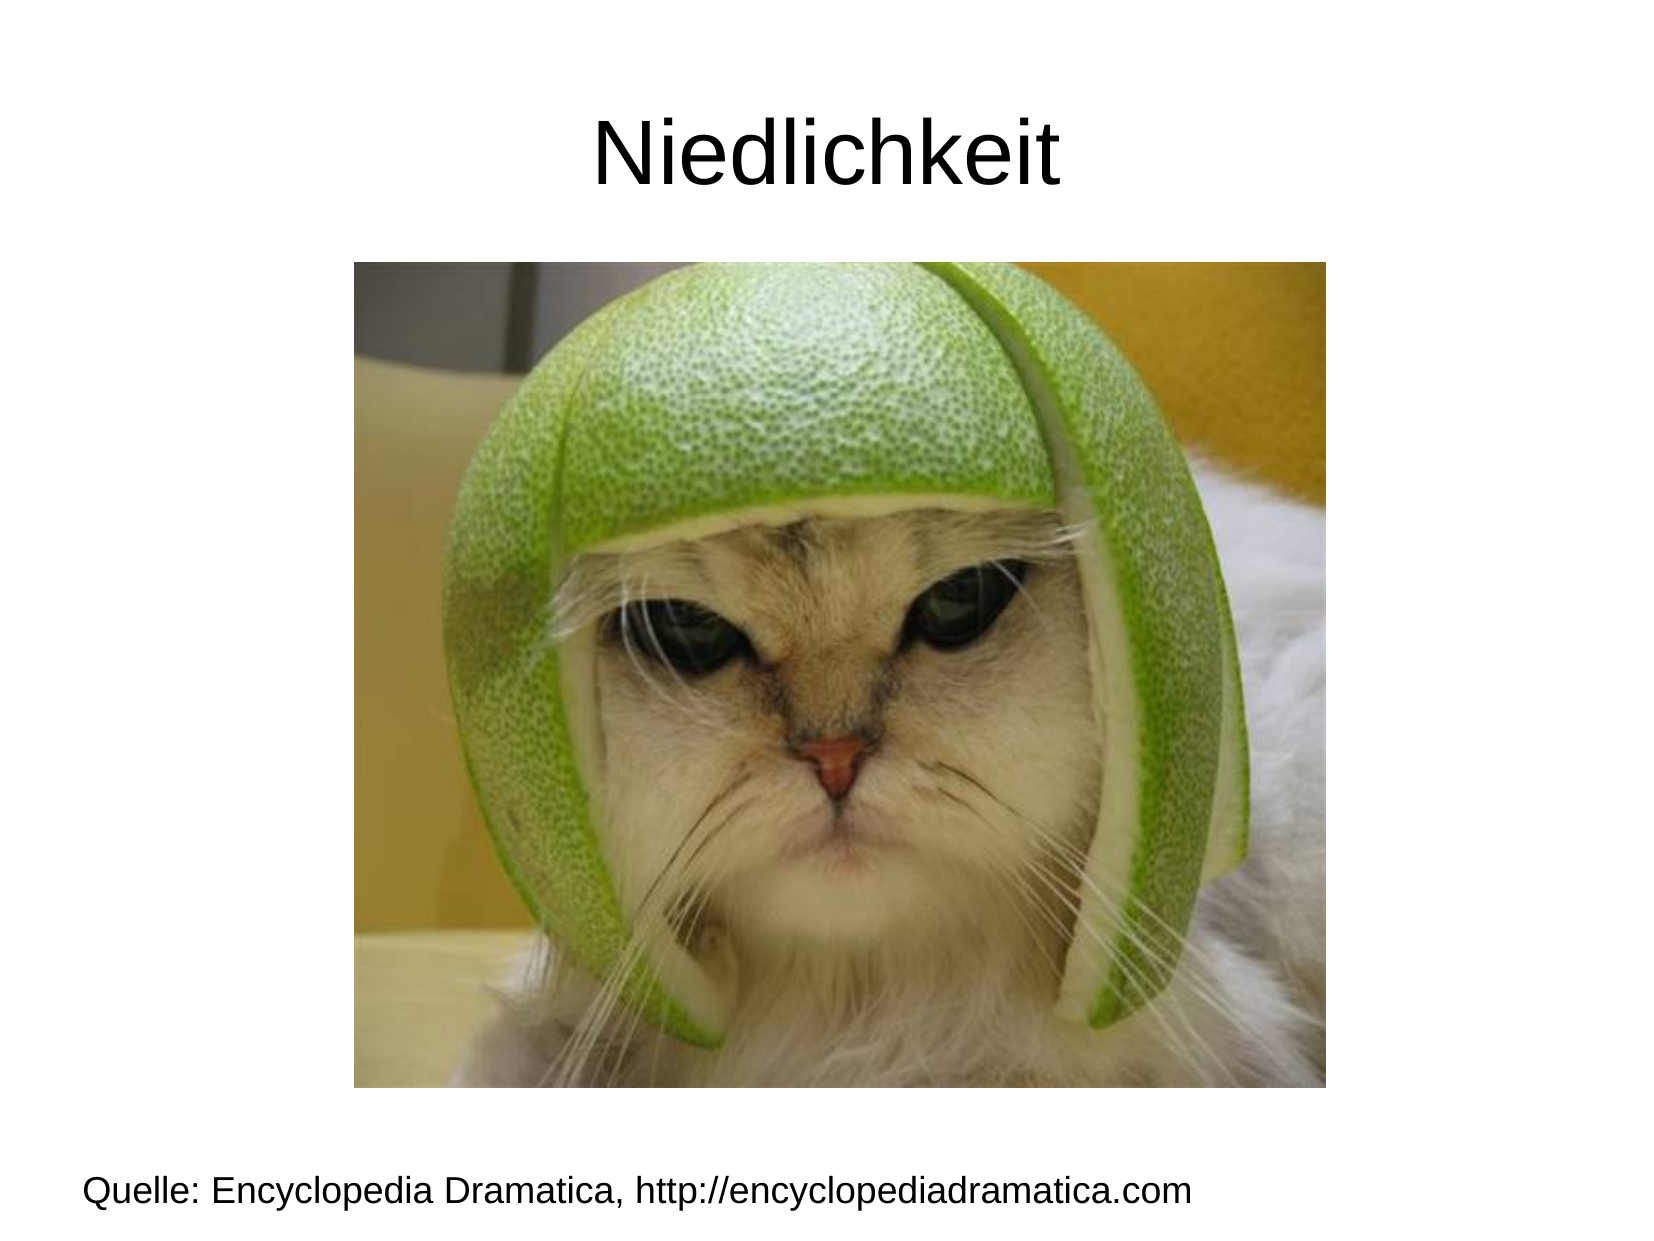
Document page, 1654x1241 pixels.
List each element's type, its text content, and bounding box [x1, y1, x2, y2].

picture [354, 262, 1326, 1088]
title Niedlichkeit [82, 56, 1571, 250]
text_box Quelle: Encyclopedia Dramatica, http://encyclopediadramatica.com [67, 1162, 1209, 1220]
